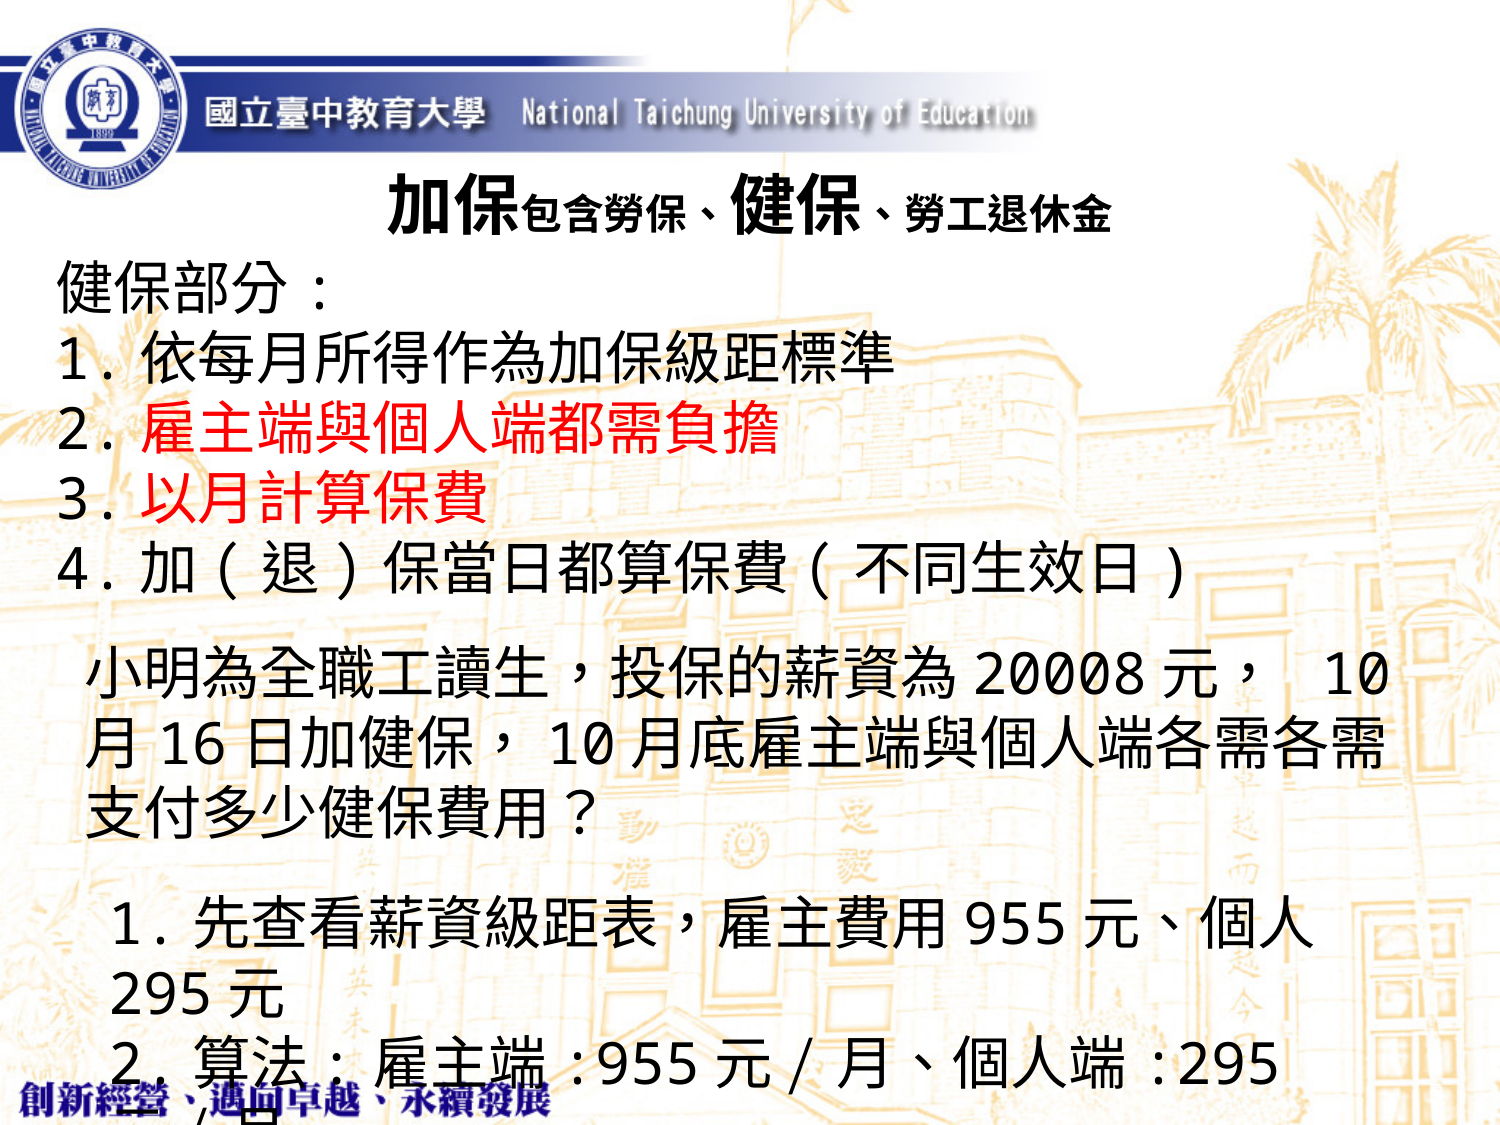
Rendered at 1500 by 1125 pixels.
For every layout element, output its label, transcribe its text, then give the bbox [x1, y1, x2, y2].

text_box 小明為全職工讀生，投保的薪資為20008元， 10月16日加健保，10月底雇主端與個人端各需各需支付多少健保費用？ [70, 628, 1441, 854]
picture [0, 0, 1500, 148]
title 加保包含勞保、健保、勞工退休金 [0, 148, 1500, 257]
picture [0, 257, 1500, 1125]
text_box 1.先查看薪資級距表，雇主費用955元、個人295元 2.算法:雇主端:955元/月、個人端:295元/月 [93, 878, 1417, 1125]
text_box 健保部分: 1.依每月所得作為加保級距標準 2.雇主端與個人端都需負擔 3.以月計算保費 4.加(退)保當日都算保費(不同生效日) [41, 243, 1500, 609]
